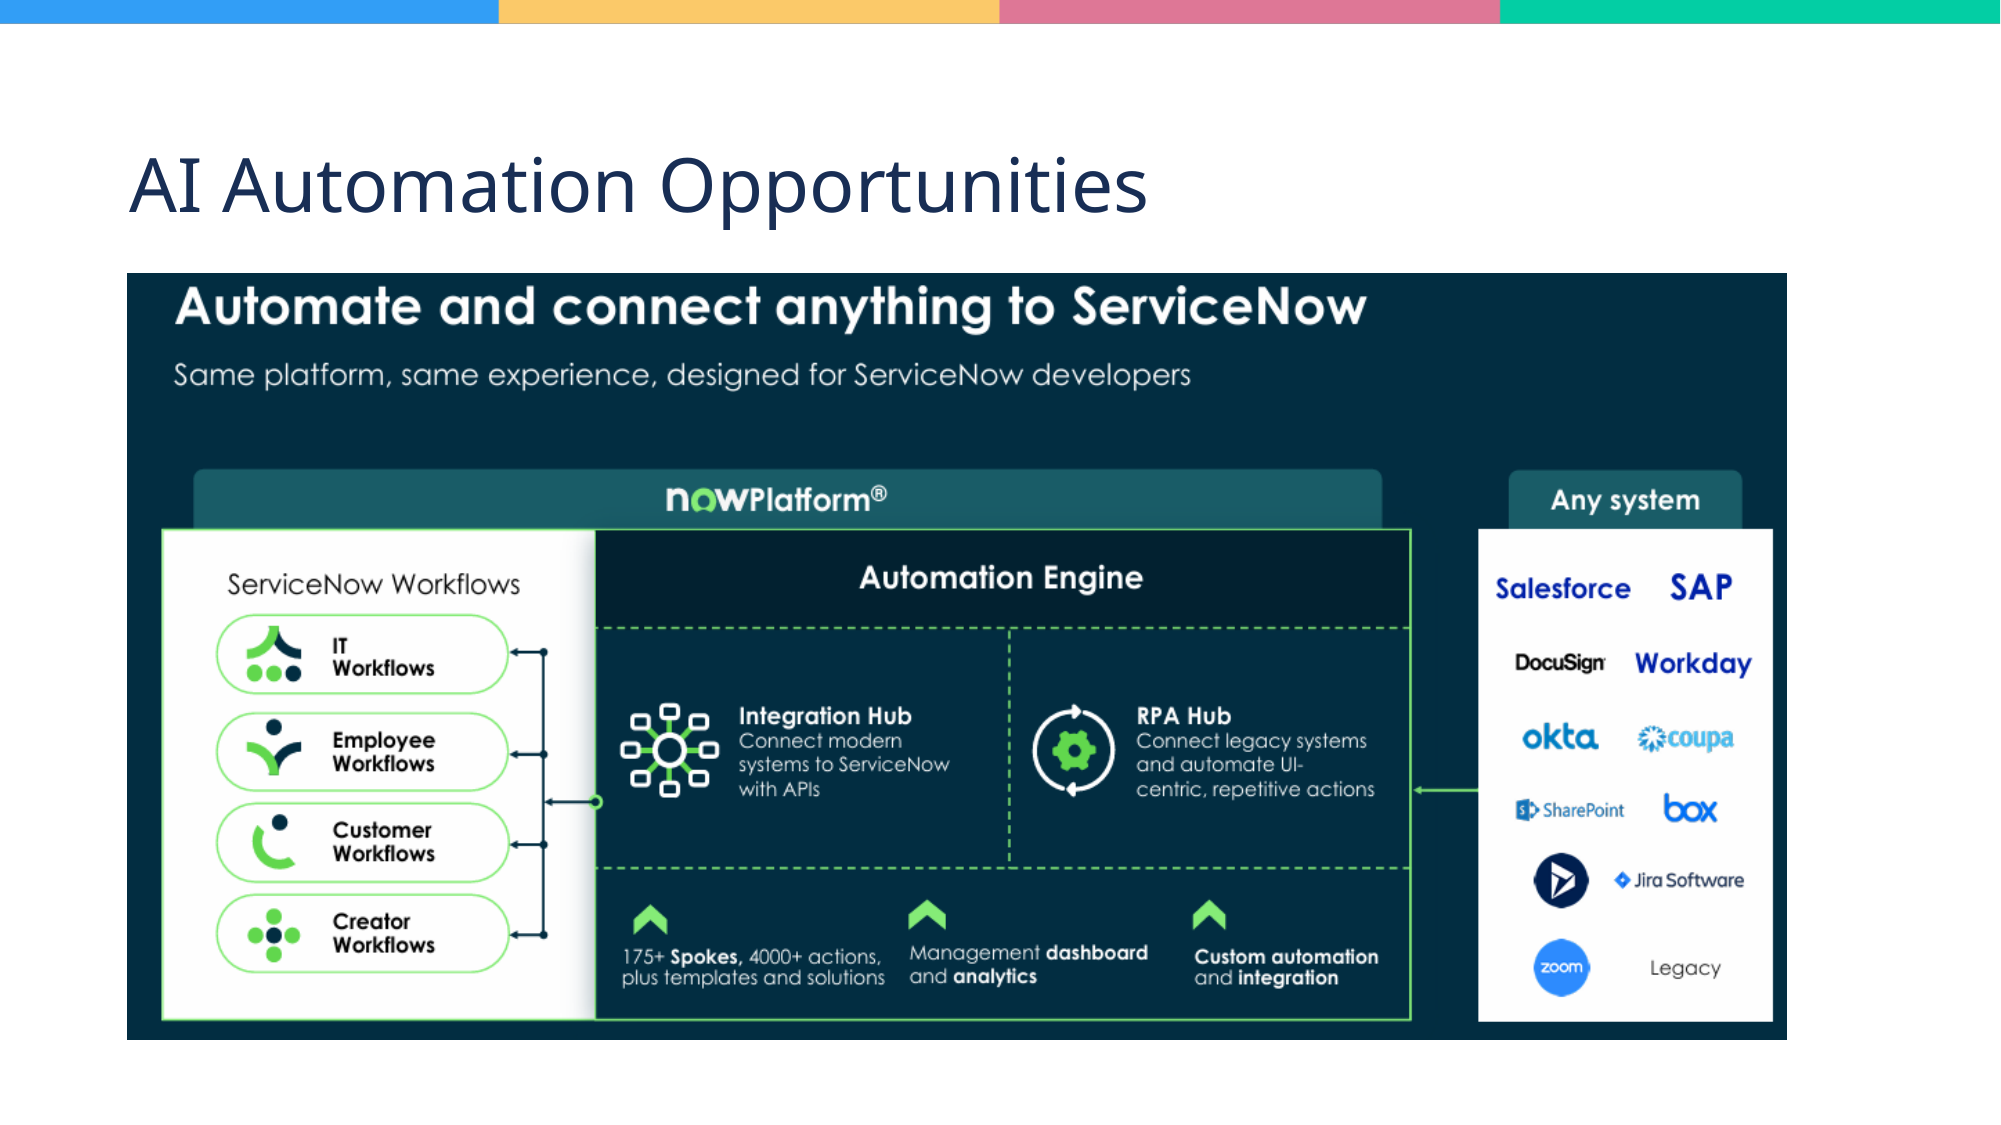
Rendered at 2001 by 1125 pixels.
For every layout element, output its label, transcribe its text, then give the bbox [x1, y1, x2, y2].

picture [651, 295, 677, 324]
picture [243, 286, 259, 324]
picture [562, 369, 573, 385]
picture [688, 369, 705, 386]
picture [440, 295, 469, 325]
picture [1100, 295, 1129, 325]
picture [1073, 286, 1096, 325]
picture [523, 369, 558, 391]
picture [1089, 369, 1104, 386]
picture [553, 295, 581, 325]
picture [714, 295, 742, 325]
picture [330, 369, 346, 386]
picture [596, 369, 629, 386]
picture [1025, 295, 1055, 325]
picture [350, 369, 357, 385]
picture [809, 363, 817, 385]
picture [632, 369, 649, 386]
picture [190, 369, 207, 386]
picture [266, 363, 288, 391]
picture [238, 369, 254, 386]
picture [260, 295, 290, 325]
picture [1008, 286, 1024, 324]
picture [342, 295, 371, 325]
picture [402, 369, 411, 386]
picture [762, 363, 799, 386]
picture [888, 286, 913, 324]
picture [1154, 369, 1169, 386]
picture [961, 295, 991, 335]
picture [1033, 363, 1049, 386]
picture [1295, 295, 1324, 325]
picture [360, 369, 383, 385]
picture [162, 469, 1412, 1021]
picture [174, 363, 187, 386]
picture [855, 363, 867, 386]
picture [914, 363, 918, 385]
picture [505, 286, 534, 325]
picture [434, 369, 458, 385]
picture [311, 363, 328, 385]
picture [1053, 369, 1070, 386]
picture [577, 369, 593, 386]
picture [1133, 286, 1186, 324]
picture [291, 369, 308, 386]
picture [1259, 287, 1288, 324]
picture [921, 369, 937, 386]
picture [1072, 369, 1086, 384]
picture [681, 295, 710, 325]
picture [725, 369, 742, 391]
picture [462, 369, 478, 386]
picture [216, 297, 240, 325]
picture [1172, 369, 1190, 386]
picture [474, 295, 500, 324]
picture [776, 295, 806, 325]
picture [870, 369, 912, 386]
picture [1223, 295, 1252, 325]
picture [819, 369, 846, 386]
picture [295, 295, 337, 324]
picture [707, 369, 716, 386]
picture [960, 363, 977, 385]
picture [414, 369, 431, 386]
picture [586, 295, 616, 325]
picture [981, 369, 998, 386]
picture [1190, 295, 1218, 325]
picture [391, 295, 421, 325]
picture [939, 369, 956, 386]
picture [1134, 369, 1150, 391]
picture [1415, 470, 1773, 1021]
picture [668, 363, 684, 386]
picture [999, 369, 1023, 385]
picture [375, 286, 390, 324]
picture [210, 369, 234, 385]
picture [507, 369, 520, 385]
picture [840, 286, 885, 335]
picture [489, 369, 505, 386]
picture [918, 286, 927, 324]
picture [812, 295, 837, 324]
picture [1327, 297, 1367, 324]
picture [1114, 369, 1131, 386]
picture [932, 295, 958, 324]
picture [746, 286, 761, 324]
title AI Automation Opportunities [114, 137, 1887, 239]
picture [745, 369, 759, 385]
picture [176, 287, 211, 324]
picture [620, 295, 645, 324]
